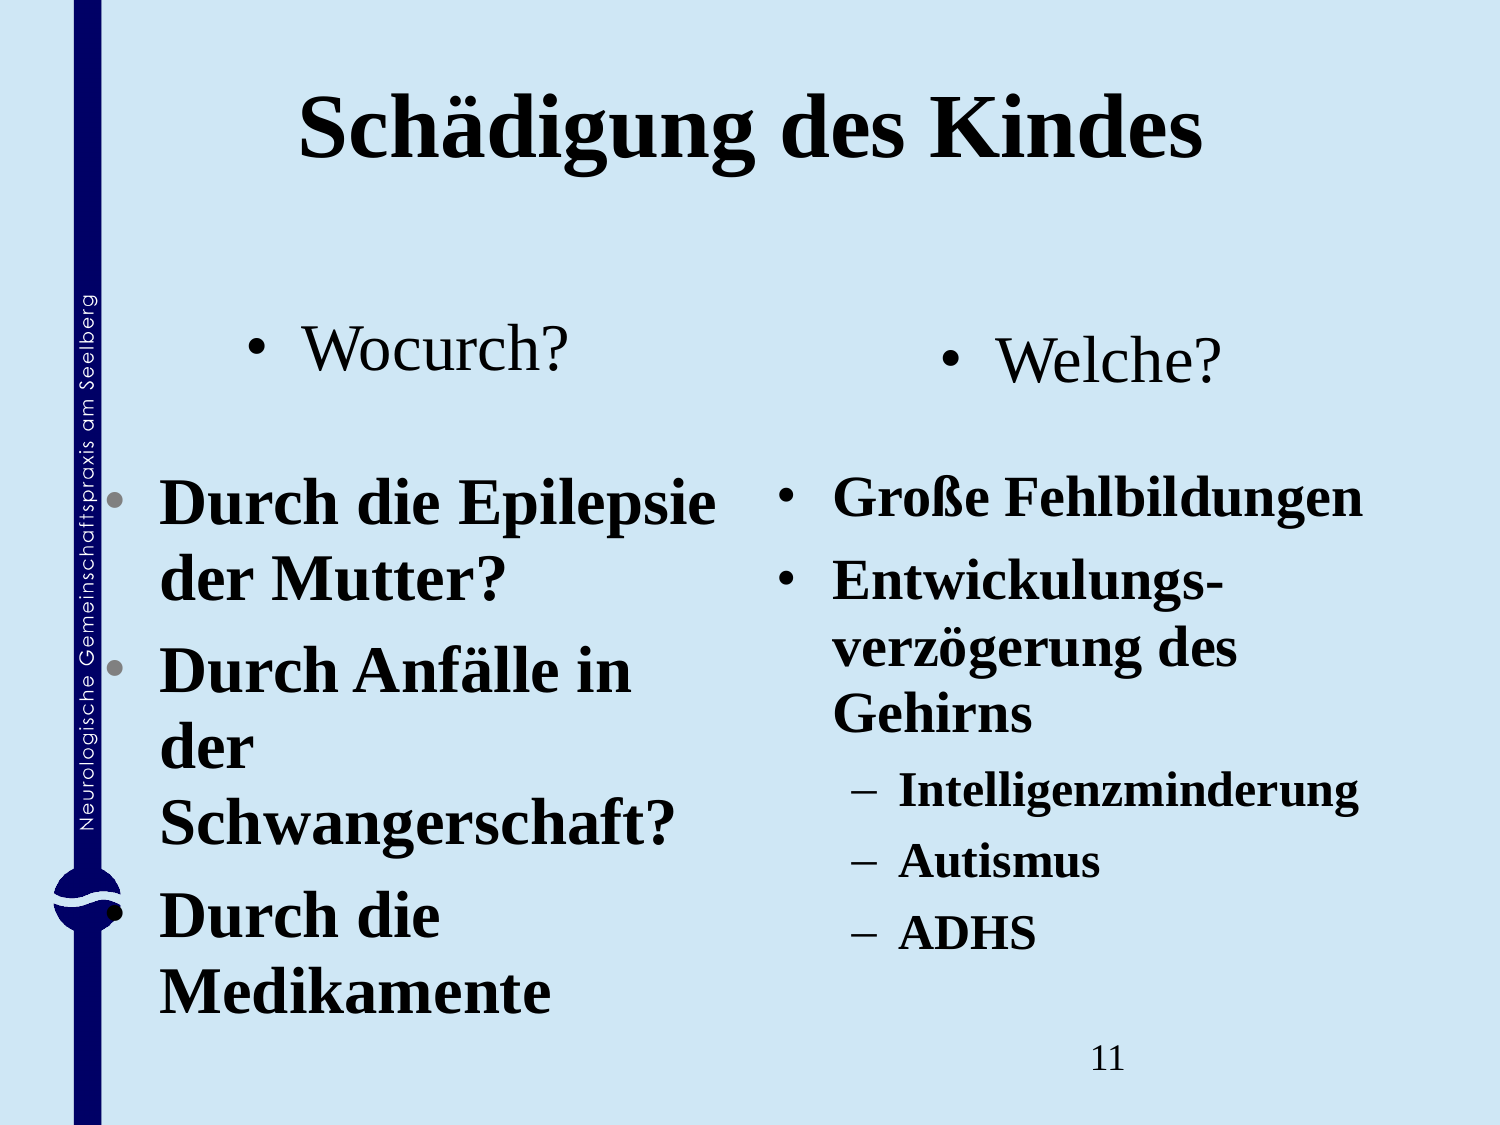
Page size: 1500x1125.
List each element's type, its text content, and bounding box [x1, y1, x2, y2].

picture [53, 0, 121, 1125]
list Welche? [750, 314, 1413, 420]
title Schädigung des Kindes [76, 66, 1427, 254]
list Durch die Epilepsie der Mutter? Durch Anfälle in der Schwangerschaft? Durch die Medikamente [88, 456, 752, 875]
list Große Fehlbildungen Entwickulungs-verzögerung des Gehirns Intelligenzminderung Autismus ADHS [761, 456, 1425, 934]
slide_number <Nummer> [1074, 1025, 1388, 1100]
list Wocurch? [76, 302, 740, 408]
